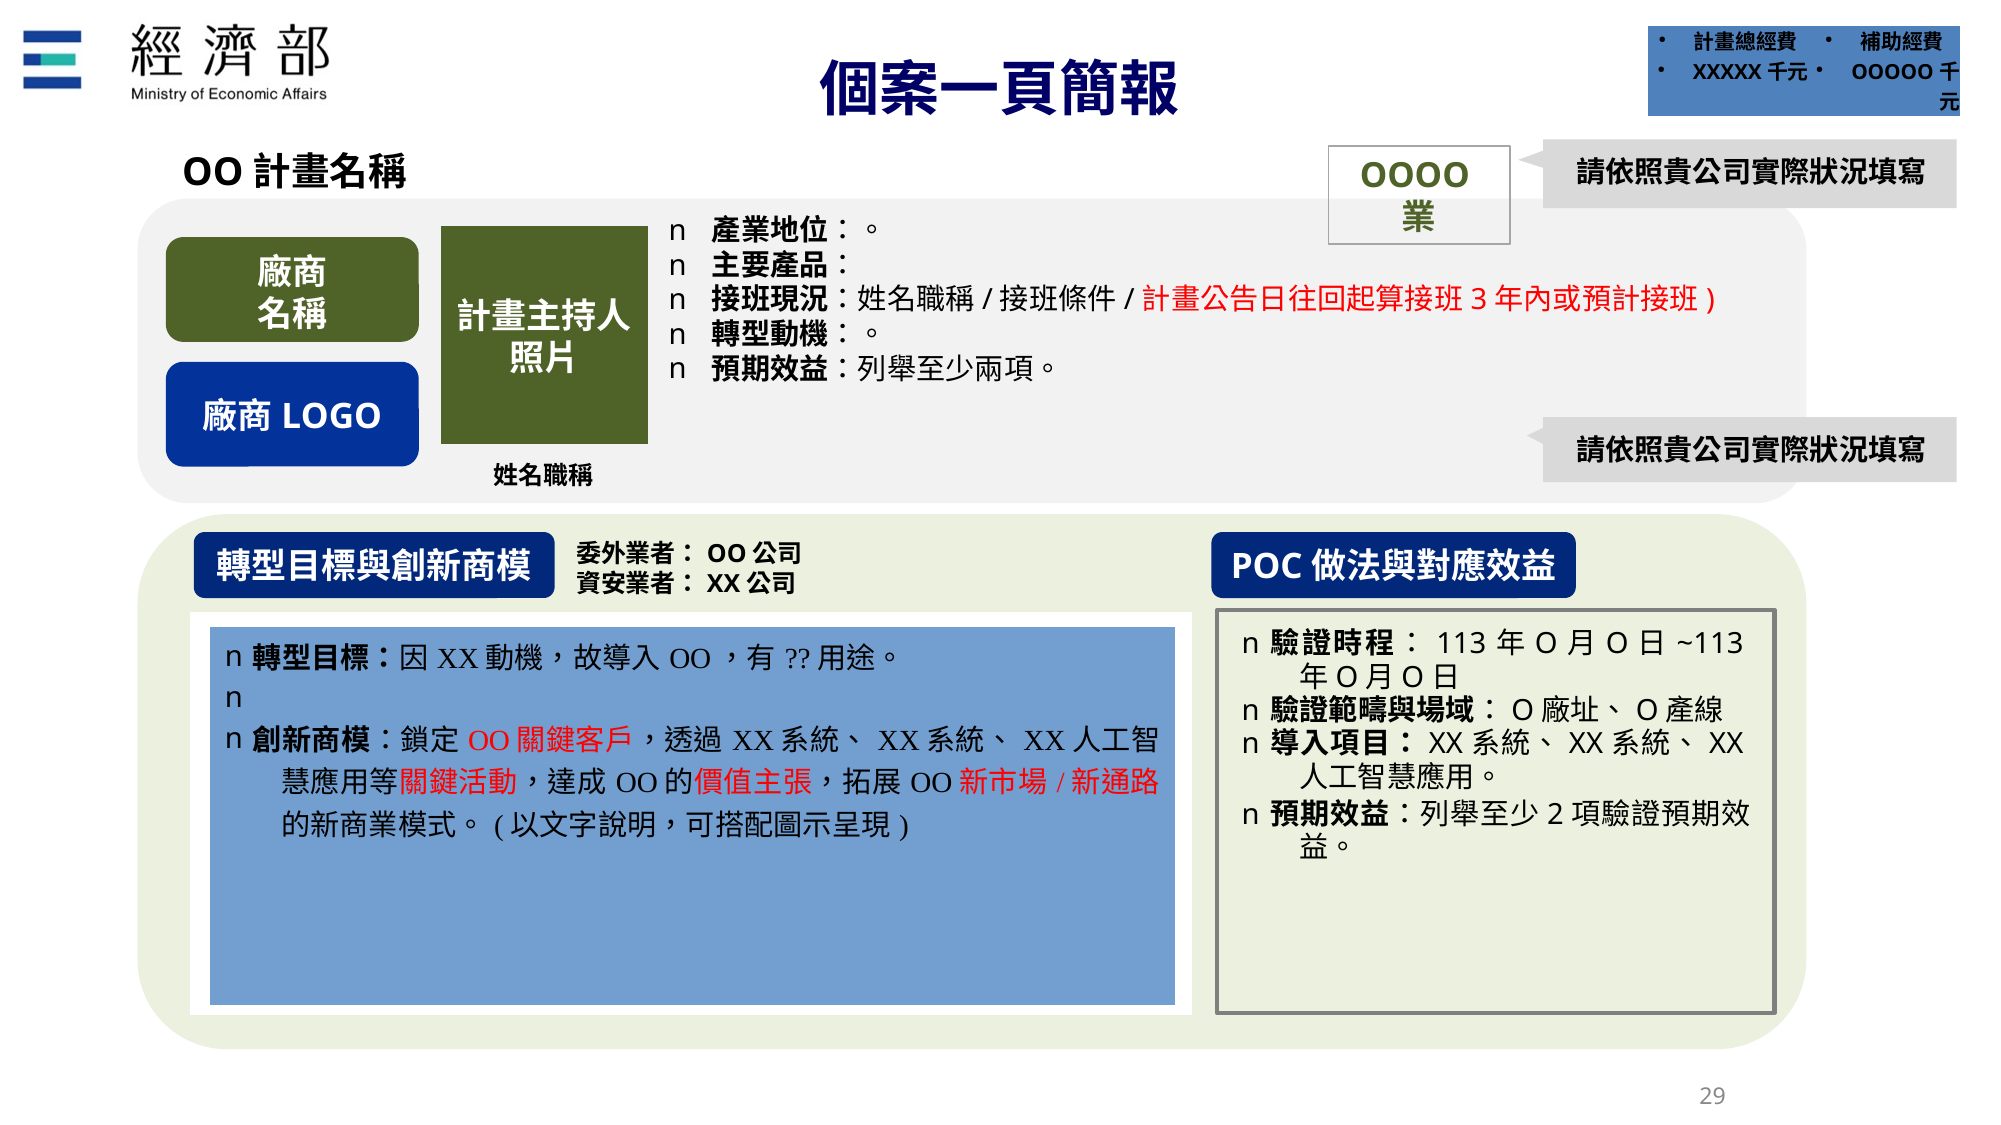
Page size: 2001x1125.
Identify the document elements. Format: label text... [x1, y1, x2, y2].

text_box 轉型目標與創新商模 [193, 532, 555, 599]
text_box 廠商LOGO [165, 361, 419, 467]
table_cell OOOOO千元 [1809, 56, 1960, 116]
text_box . [187, 610, 1194, 1017]
text_box 請依照貴公司實際狀況填寫 [1561, 423, 1954, 475]
text_box OOOO業 [1328, 146, 1510, 244]
table_header 轉型目標：因XX動機，故導入OO，有??用途。 創新商模：鎖定OO關鍵客戶，透過XX系統、XX系統、XX人工智慧應用等關鍵活動，達成OO的價值主張，拓展OO新市場/新通路的新商業模式。(以文字說明，可搭配圖示呈現) [210, 627, 1175, 1005]
text_box [137, 514, 1807, 1050]
text_box 計畫主持人 照片 [441, 226, 648, 444]
text_box 驗證時程：113年O月O日~113年O月O日 驗證範疇與場域：O廠址、O產線 導入項目：XX系統、XX系統、XX人工智慧應用。 預期效益：列舉至少2項驗證預期效益。 [1227, 619, 1766, 906]
text_box [137, 198, 1957, 504]
text_box 產業地位：。 主要產品： 接班現況：姓名職稱/接班條件/計畫公告日往回起算接班3年內或預計接班) 轉型動機：。 預期效益：列舉至少兩項。 [654, 205, 1807, 393]
text_box 廠商 名稱 [165, 237, 419, 342]
table_header 計畫總經費 [1648, 26, 1809, 56]
text_box 28 [1684, 1059, 1997, 1125]
text_box 姓名職稱 [479, 452, 609, 497]
text_box OO計畫名稱 [167, 139, 1178, 201]
text_box [1510, 139, 1957, 209]
table_cell XXXXX千元 [1648, 56, 1809, 116]
text_box 個案一頁簡報 [533, 33, 1467, 136]
table_header 補助經費 [1809, 26, 1960, 56]
text_box POC做法與對應效益 [1211, 532, 1576, 599]
text_box 委外業者：OO公司 資安業者：XX公司 [560, 530, 972, 606]
text_box 請依照貴公司實際狀況填寫 [1561, 145, 1954, 197]
